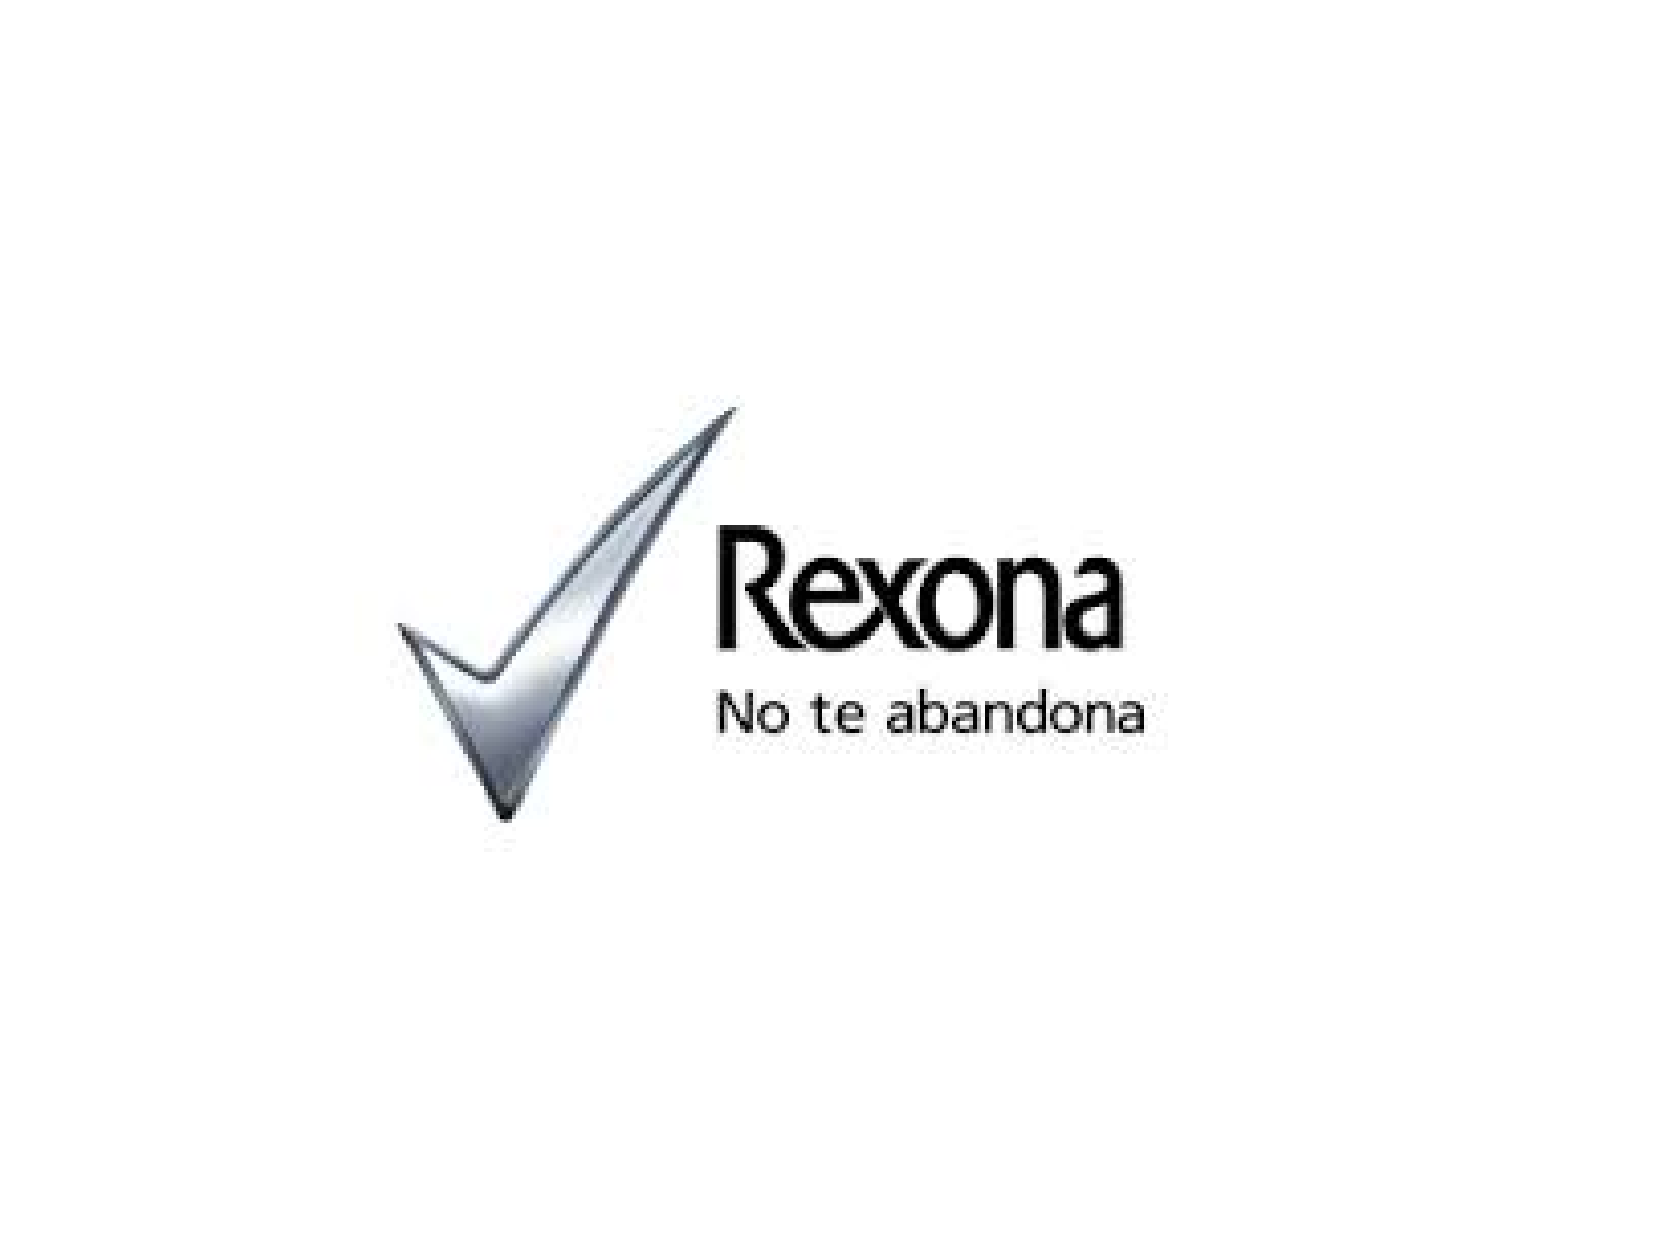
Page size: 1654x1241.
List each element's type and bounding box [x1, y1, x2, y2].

picture [354, 265, 1242, 950]
